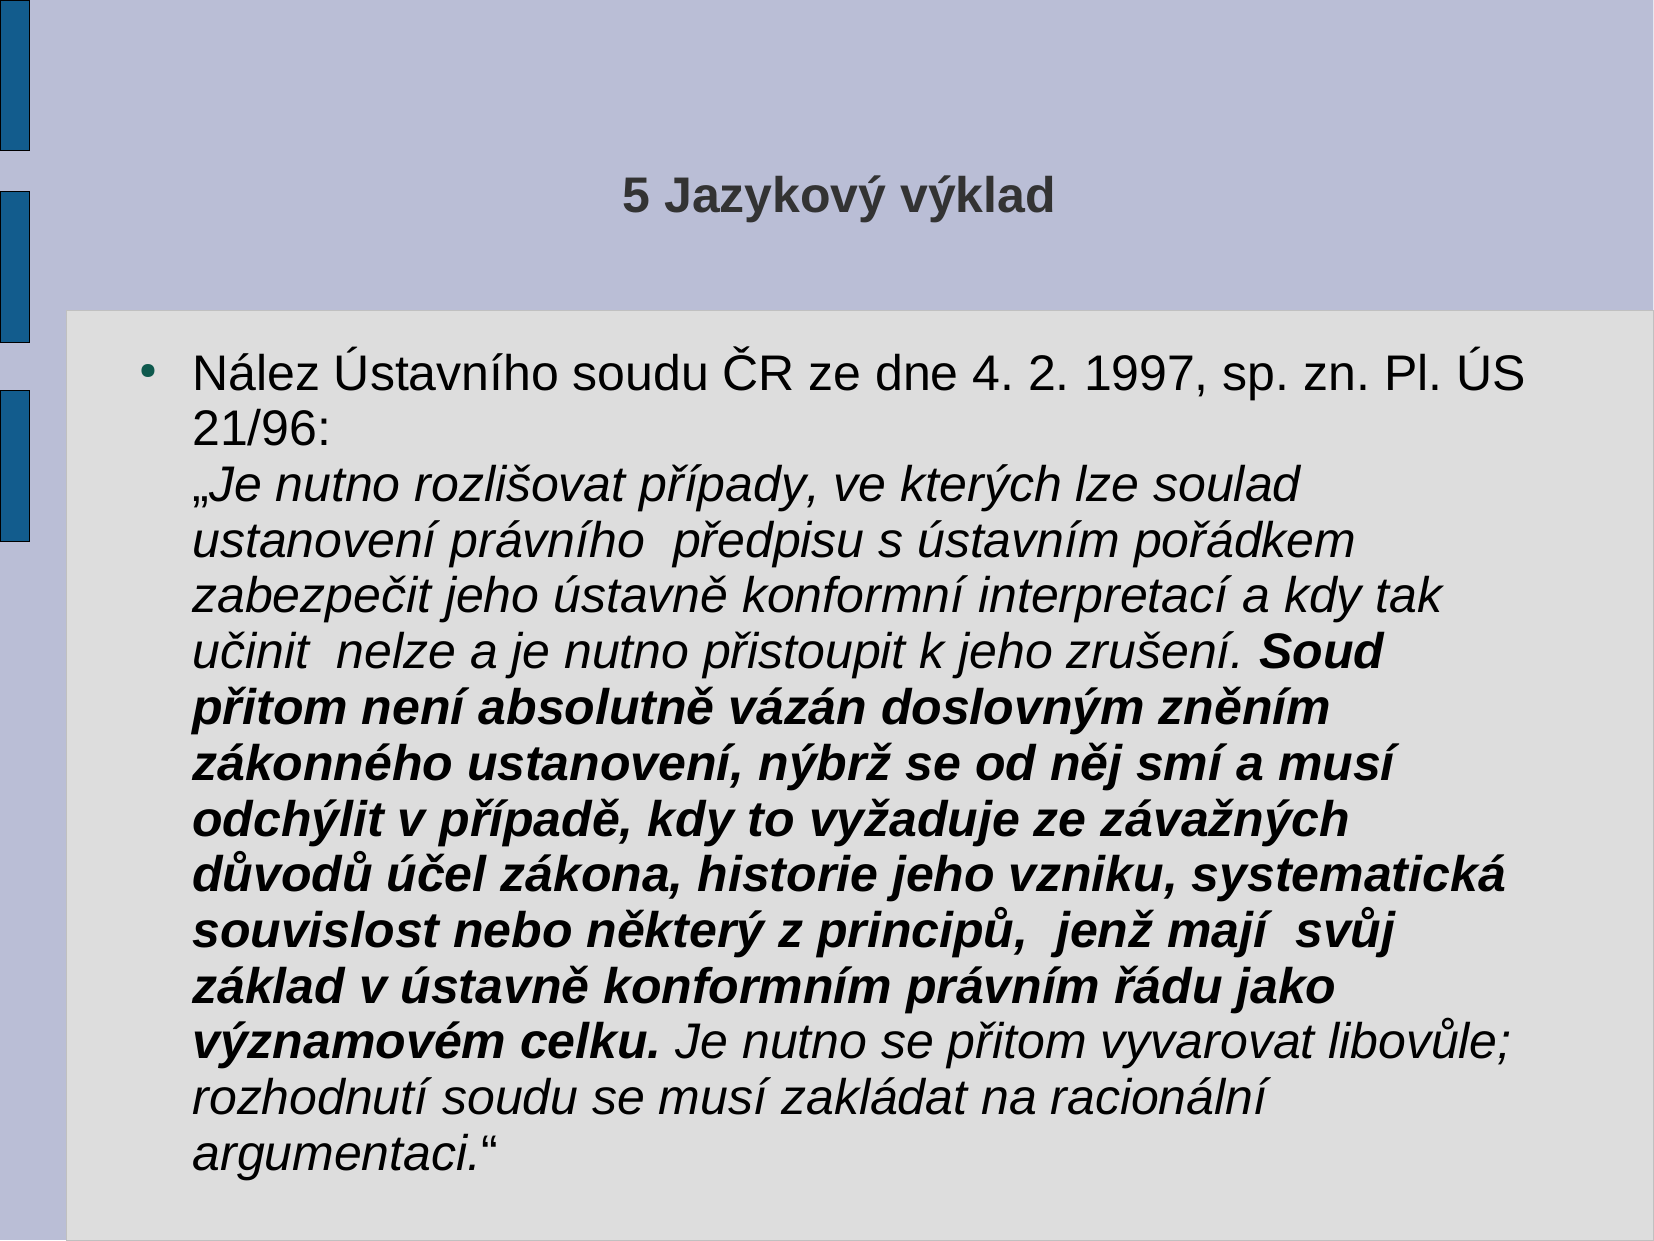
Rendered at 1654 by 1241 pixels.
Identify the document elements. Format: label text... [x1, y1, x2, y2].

list Nález Ústavního soudu ČR ze dne 4. 2. 1997, sp. zn. Pl. ÚS 21/96: „Je nutno rozlišovat případy, ve kterých lze soulad ustanovení právního předpisu s ústavním pořádkem zabezpečit jeho ústavně konformní interpretací a kdy tak učinit nelze a je nutno přistoupit k jeho zrušení. Soud přitom není absolutně vázán doslovným zněním zákonného ustanovení, nýbrž se od něj smí a musí odchýlit v případě, kdy to vyžaduje ze závažných důvodů účel zákona, historie jeho vzniku, systematická souvislost nebo některý z principů, jenž mají svůj základ v ústavně konformním právním řádu jako významovém celku. Je nutno se přitom vyvarovat libovůle; rozhodnutí soudu se musí zakládat na racionální argumentaci.“ [121, 344, 1534, 1191]
title 5 Jazykový výklad [121, 91, 1534, 299]
